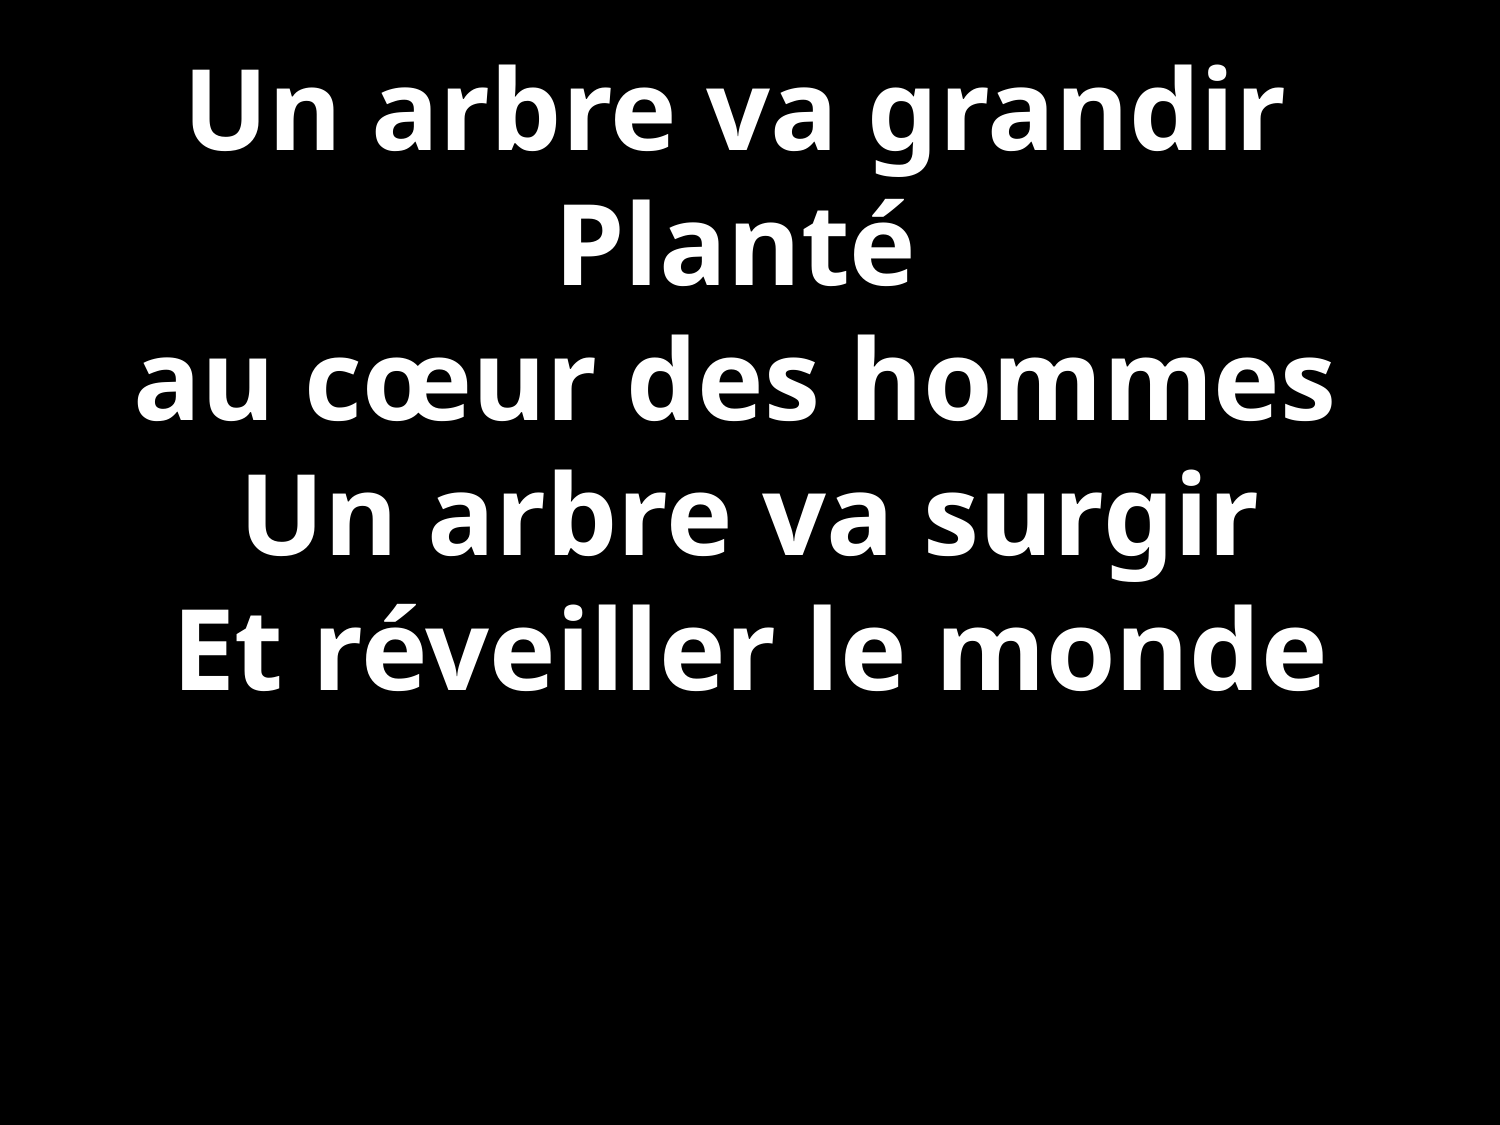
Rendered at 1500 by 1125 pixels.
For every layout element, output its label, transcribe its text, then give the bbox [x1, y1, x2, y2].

subtitle Un arbre va grandir Planté au cœur des hommes Un arbre va surgir Et réveiller le monde [17, 30, 1483, 1094]
